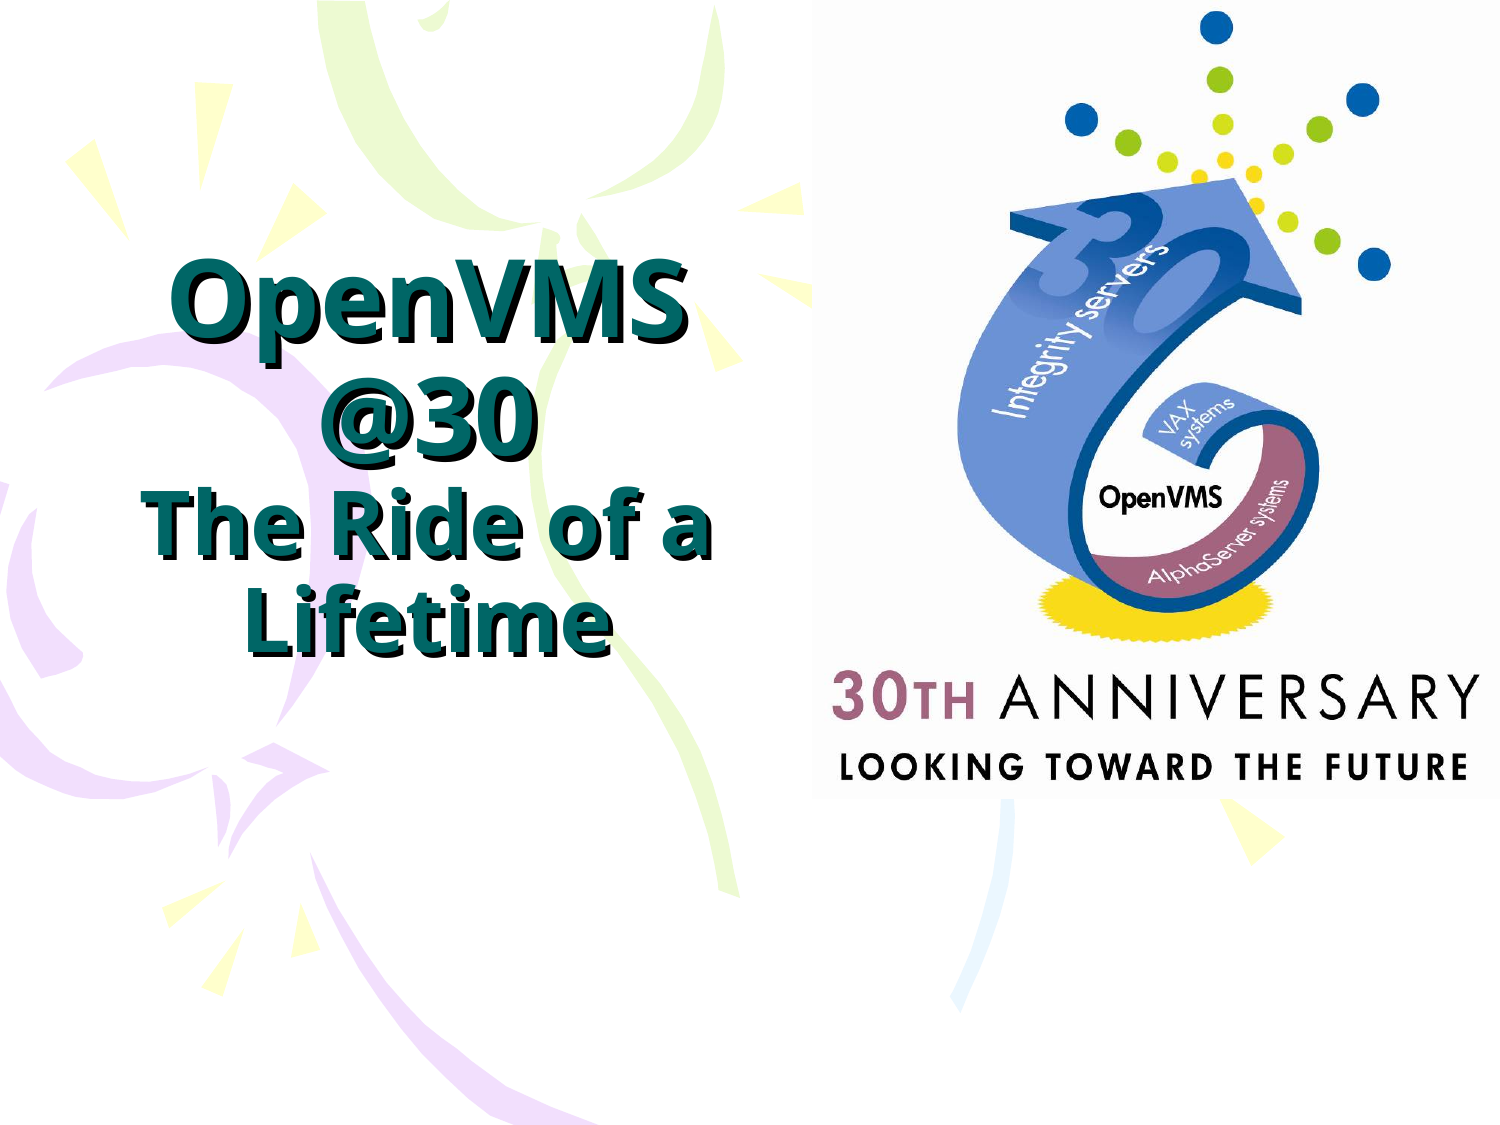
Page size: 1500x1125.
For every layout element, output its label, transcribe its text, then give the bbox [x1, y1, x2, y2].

picture [812, 0, 1500, 799]
title OpenVMS @30 The Ride of a Lifetime [53, 247, 800, 787]
